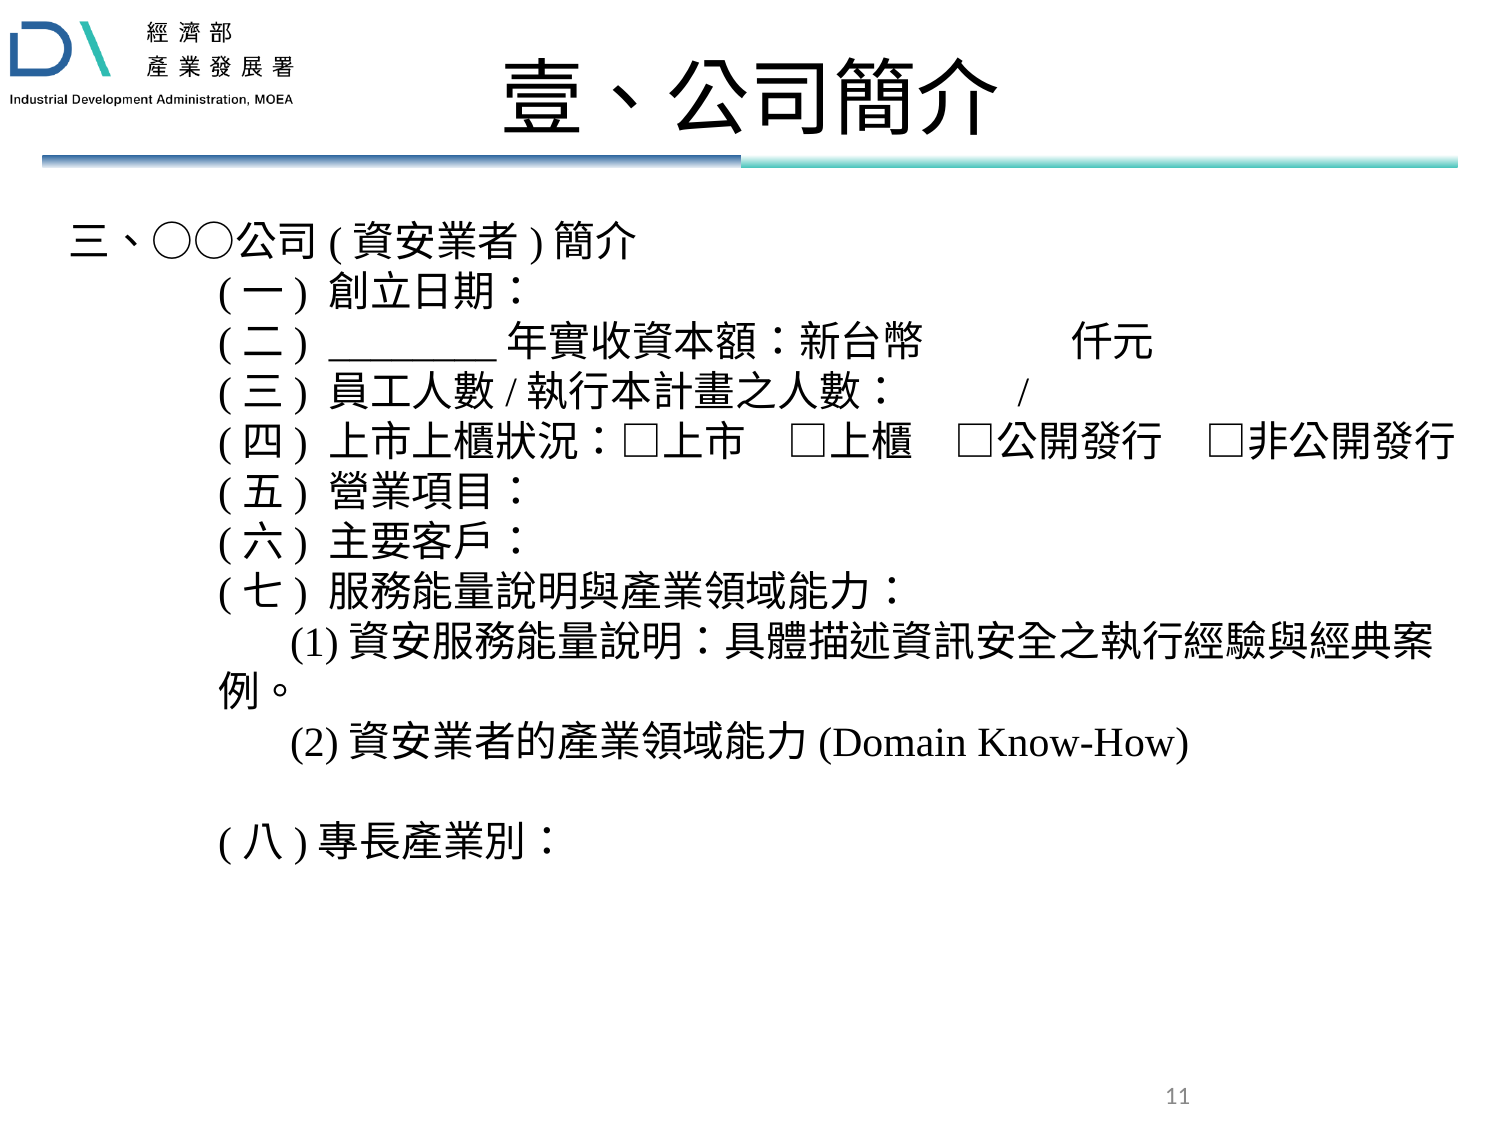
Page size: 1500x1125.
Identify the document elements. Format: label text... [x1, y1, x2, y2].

title 壹、公司簡介 [75, 19, 1426, 171]
text_box 11 [1149, 1065, 1500, 1125]
text_box 三、○○公司(資安業者)簡介 (一) 創立日期： (二) ________年實收資本額：新台幣 仟元 (三) 員工人數/執行本計畫之人數： / (四) 上市上櫃狀況：□上市 □上櫃 □公開發行 □非公開發行 (五) 營業項目： (六) 主要客戶： (七) 服務能量說明與產業領域能力： (1)資安服務能量說明：具體描述資訊安全之執行經驗與經典案例。 (2)資安業者的產業領域能力(Domain Know-How) (八)專長產業別： [53, 219, 1459, 829]
